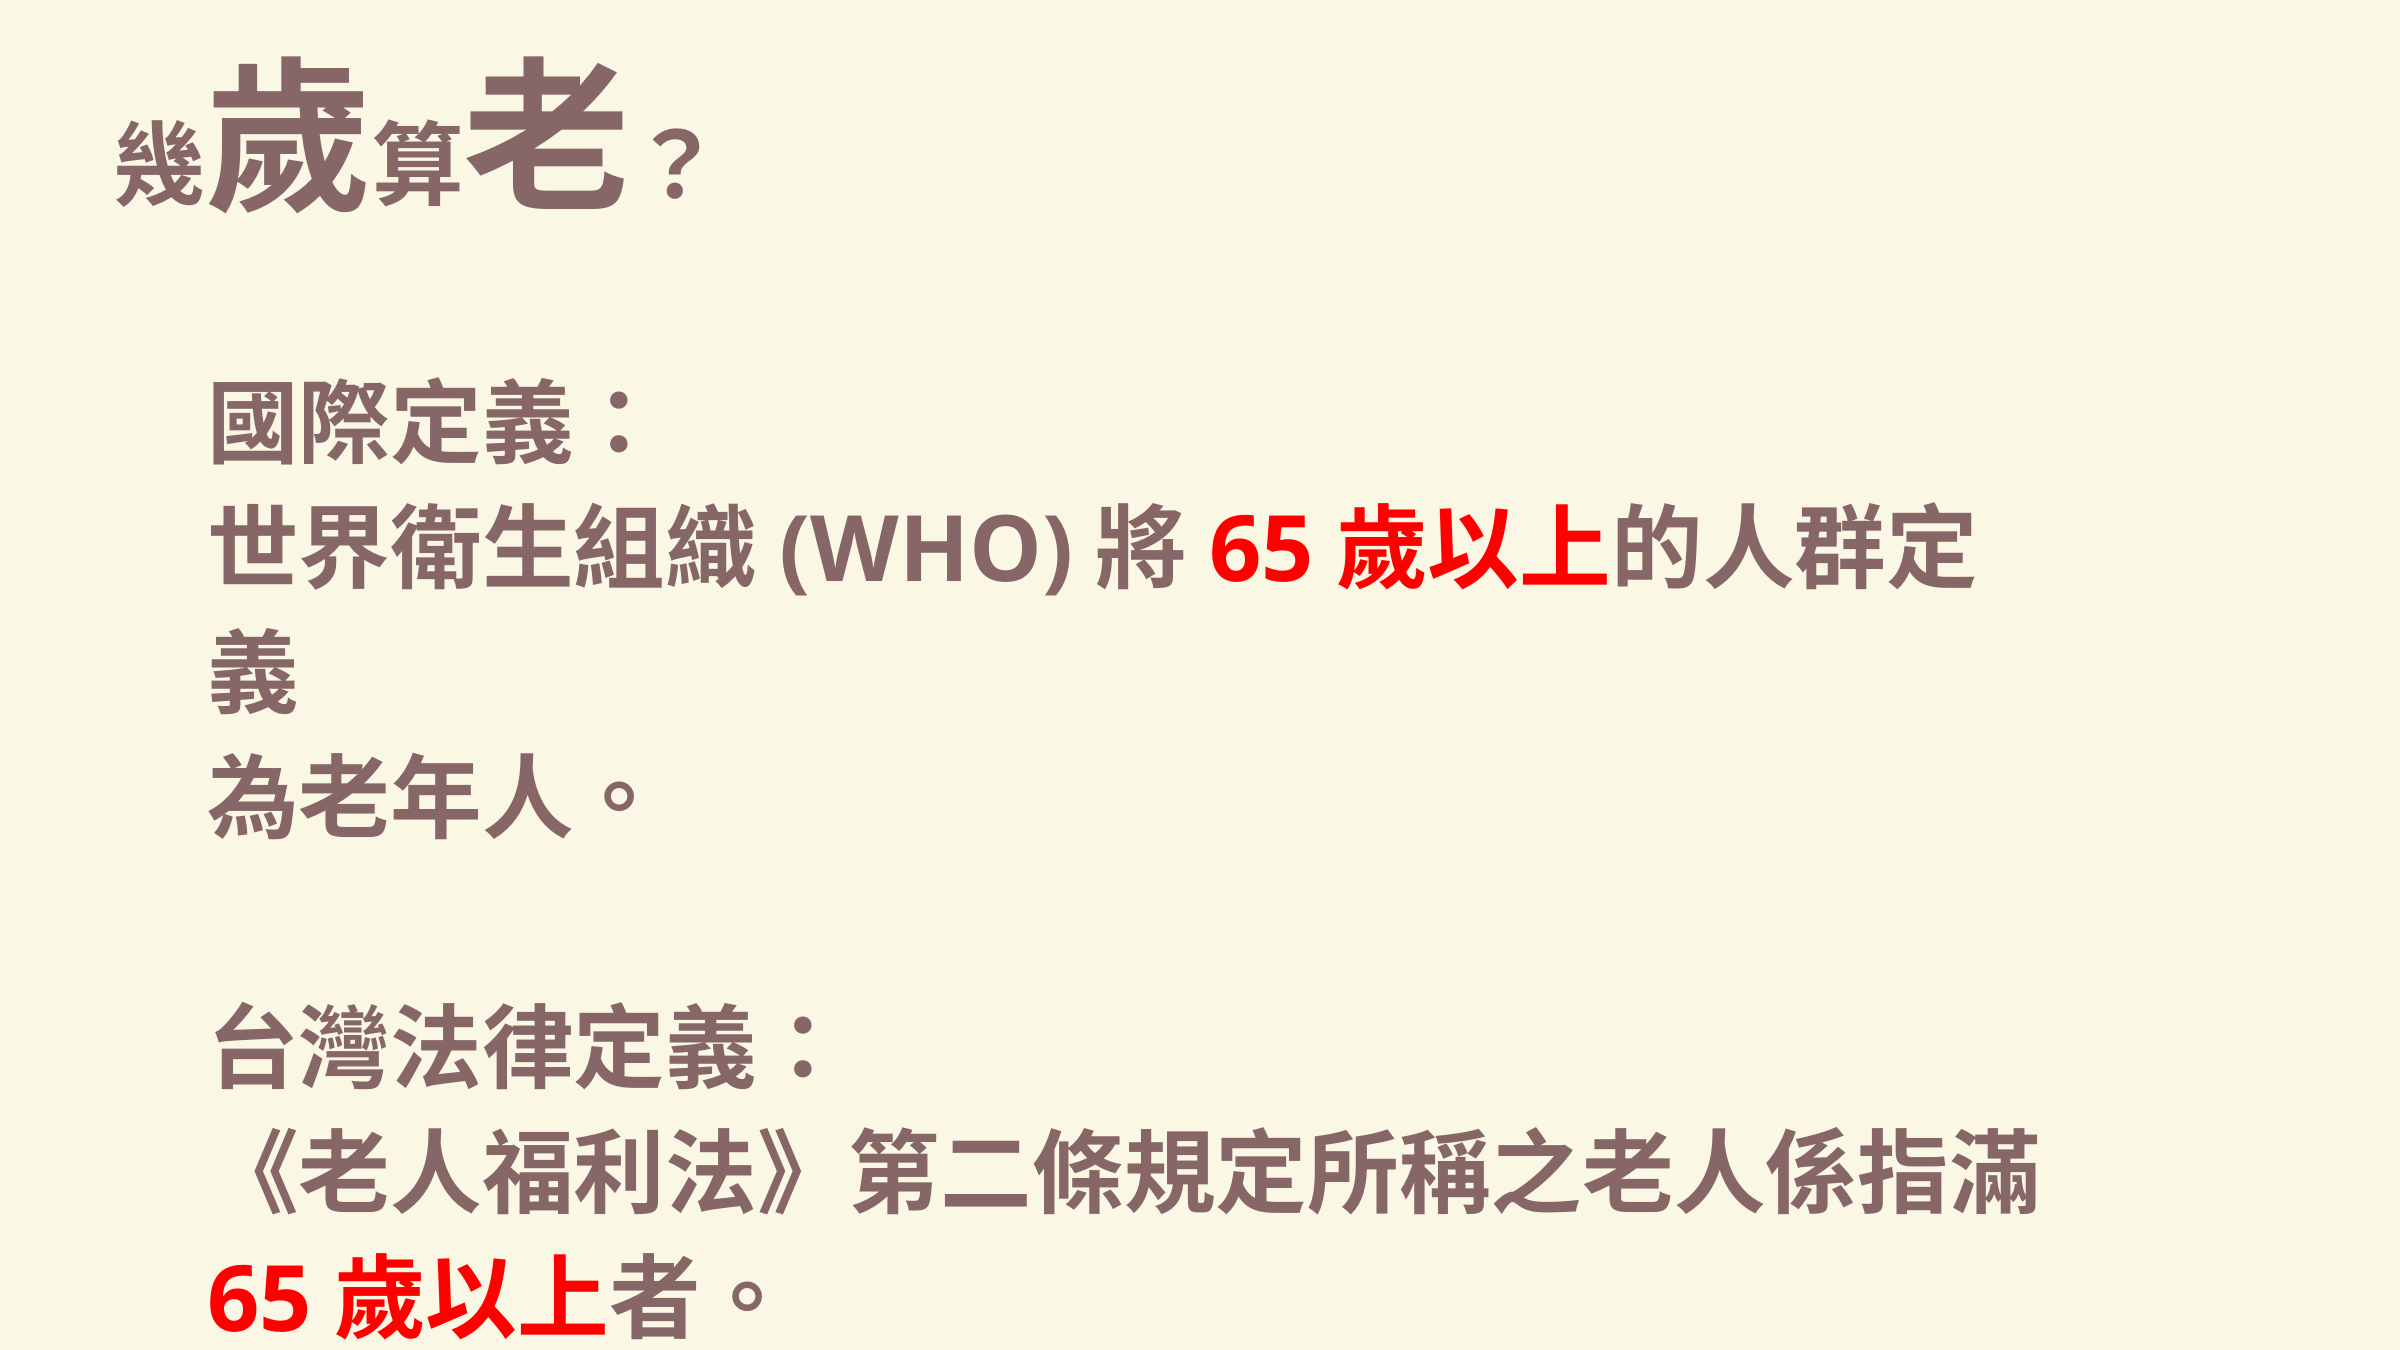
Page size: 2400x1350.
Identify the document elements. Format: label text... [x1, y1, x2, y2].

text_box 幾歲算老？ [318, 108, 334, 118]
text_box 國際定義： 世界衛生組織(WHO)將65歲以上的人群定義 為老年人。 台灣法律定義： 《老人福利法》第二條規定所稱之老人係指滿 65歲以上者。 [192, 342, 2060, 1350]
text_box 幾歲算老？ [114, 106, 1339, 279]
